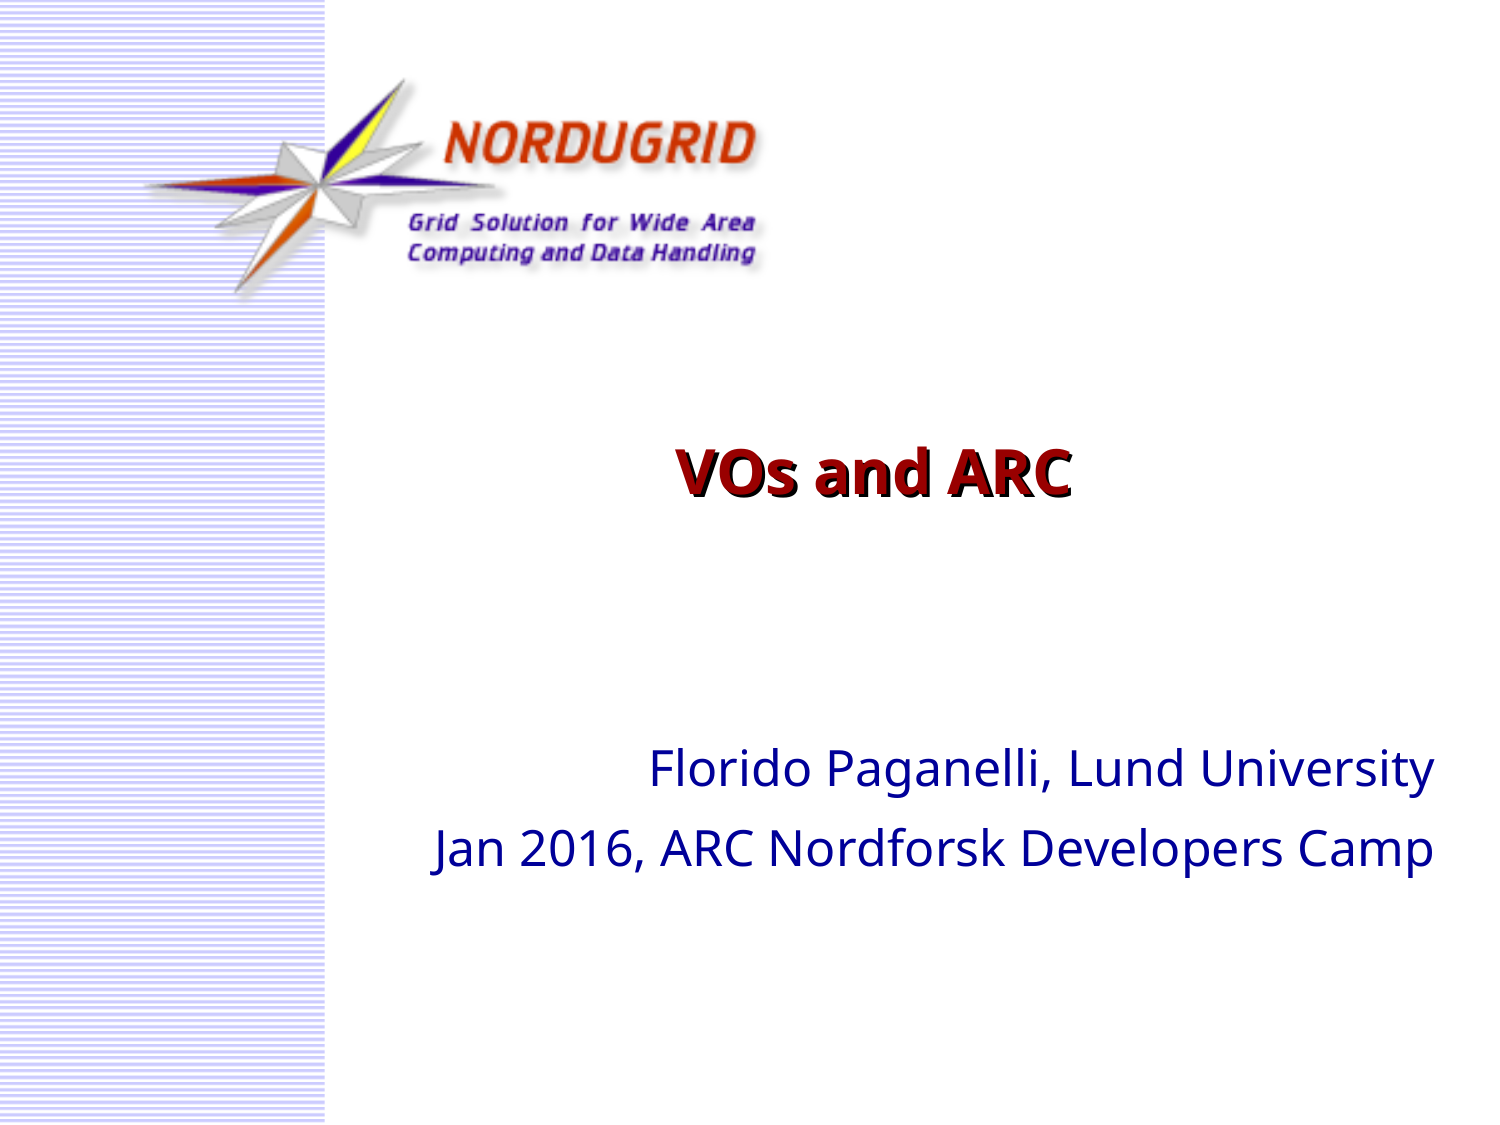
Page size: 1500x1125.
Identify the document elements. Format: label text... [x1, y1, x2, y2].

title VOs and ARC [360, 349, 1388, 591]
subtitle Florido Paganelli, Lund University Jan 2016, ARC Nordforsk Developers Camp [277, 673, 1436, 941]
picture [0, 0, 774, 1125]
